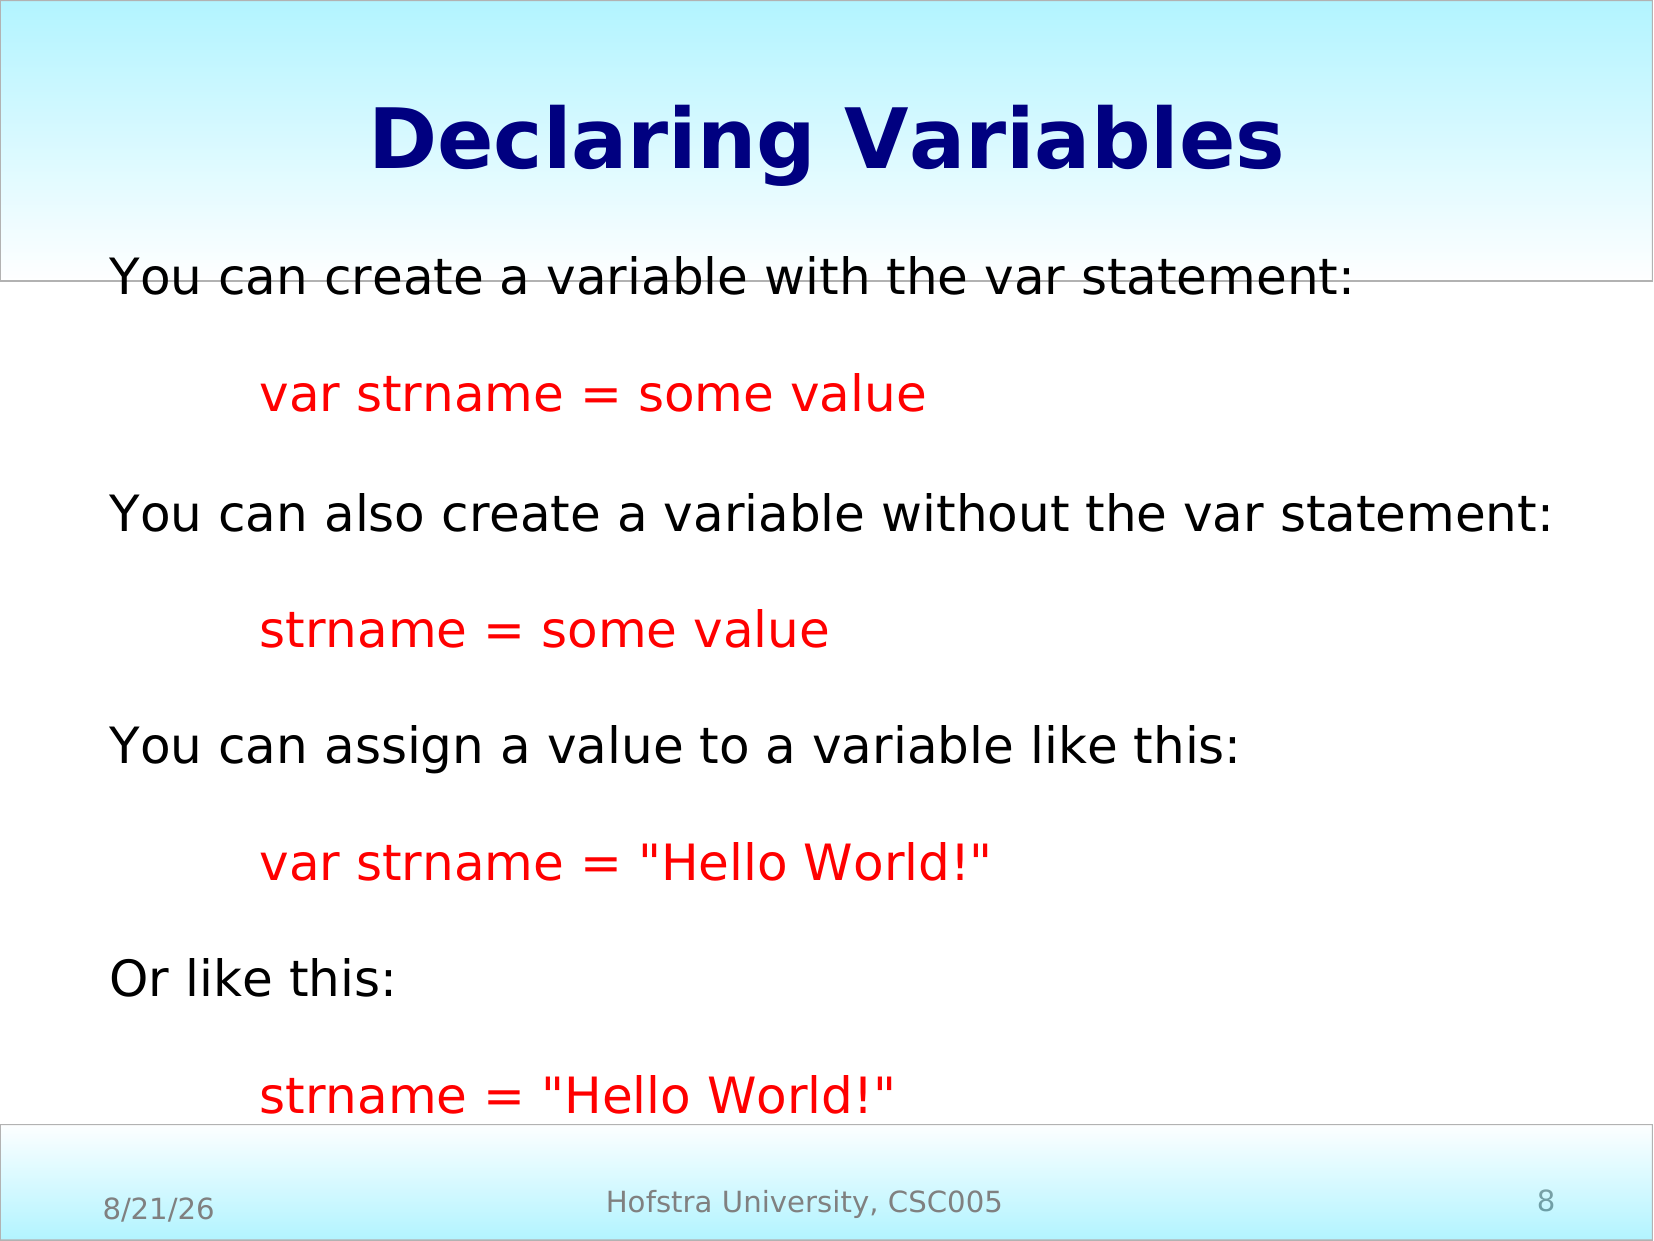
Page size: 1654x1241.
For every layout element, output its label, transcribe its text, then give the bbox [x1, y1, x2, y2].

title Declaring Variables [78, 10, 1576, 270]
text_box You can create a variable with the var statement: var strname = some value You can also create a variable without the var statement: strname = some value You can assign a value to a variable like this: var strname = "Hello World!" Or like this: strname = "Hello World!" [94, 240, 1570, 1158]
